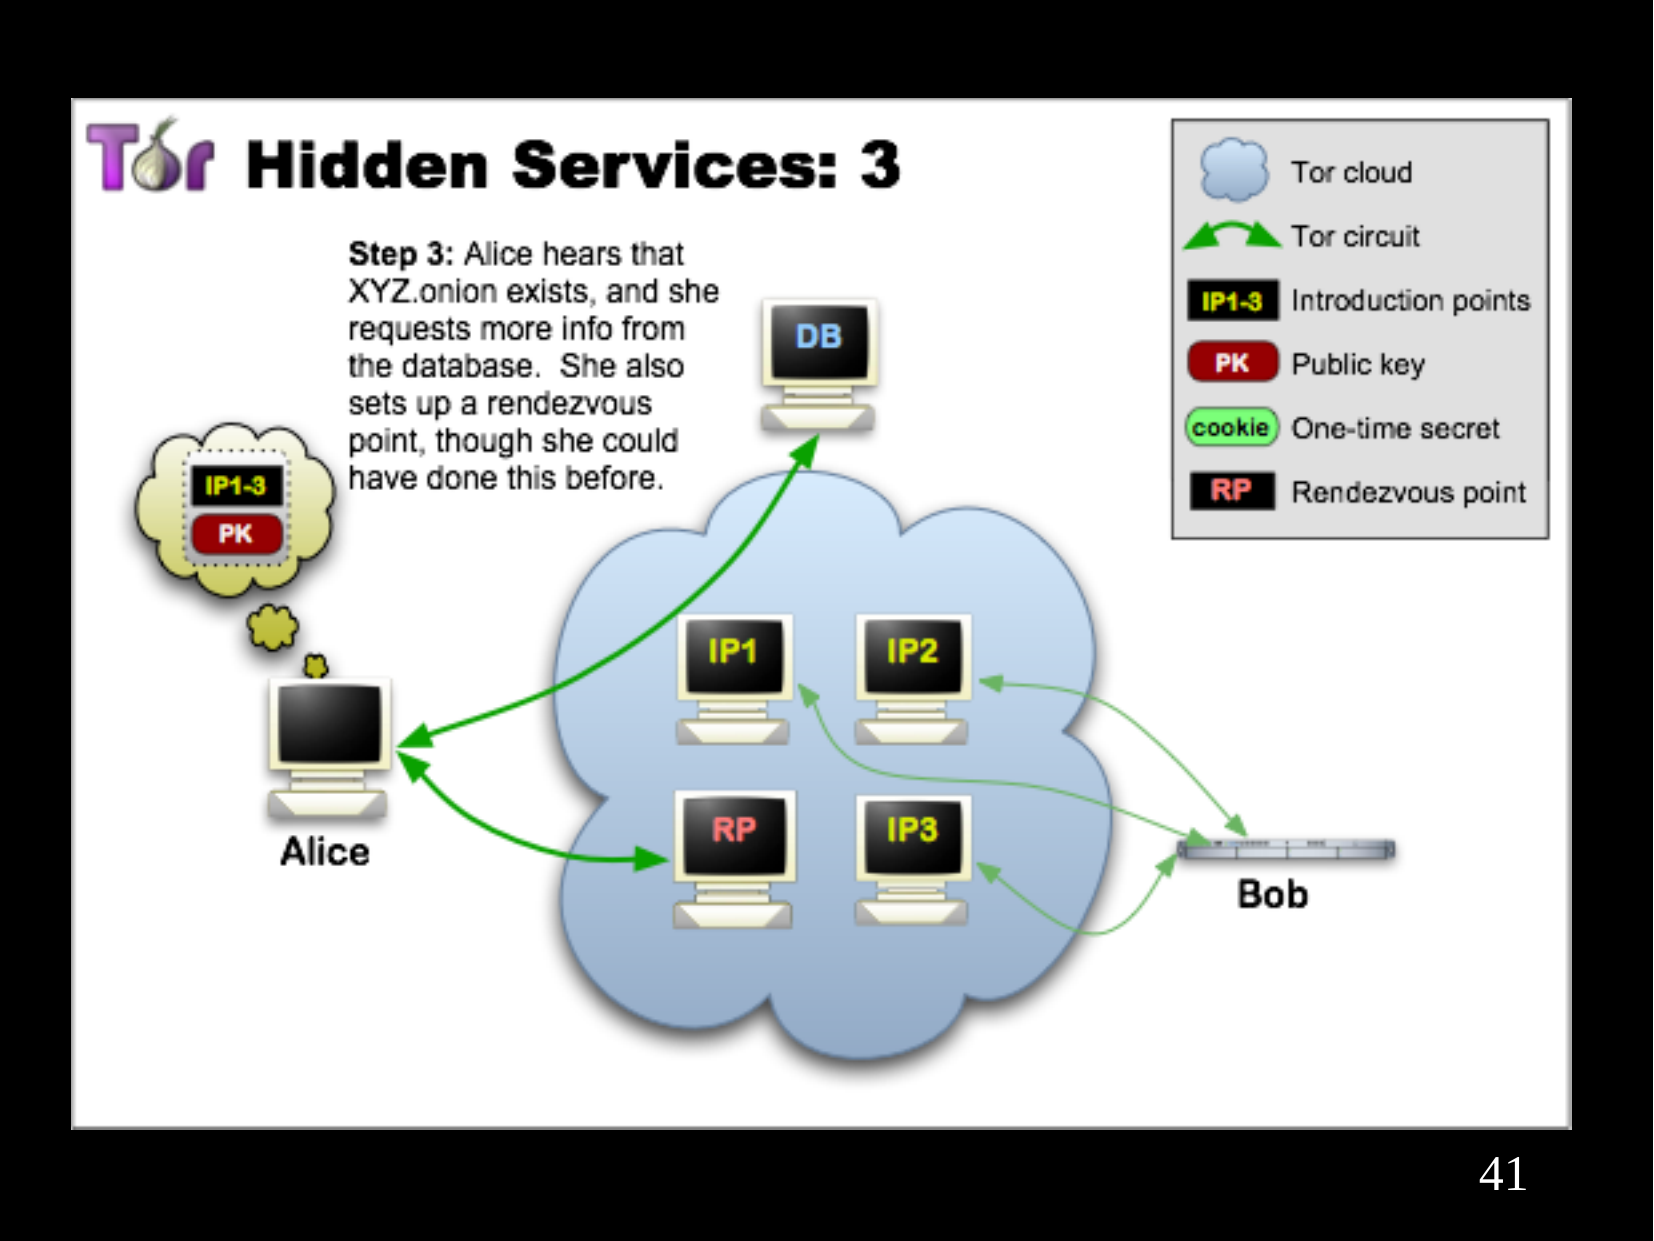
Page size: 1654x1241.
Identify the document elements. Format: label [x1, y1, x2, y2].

picture [71, 98, 1572, 1130]
